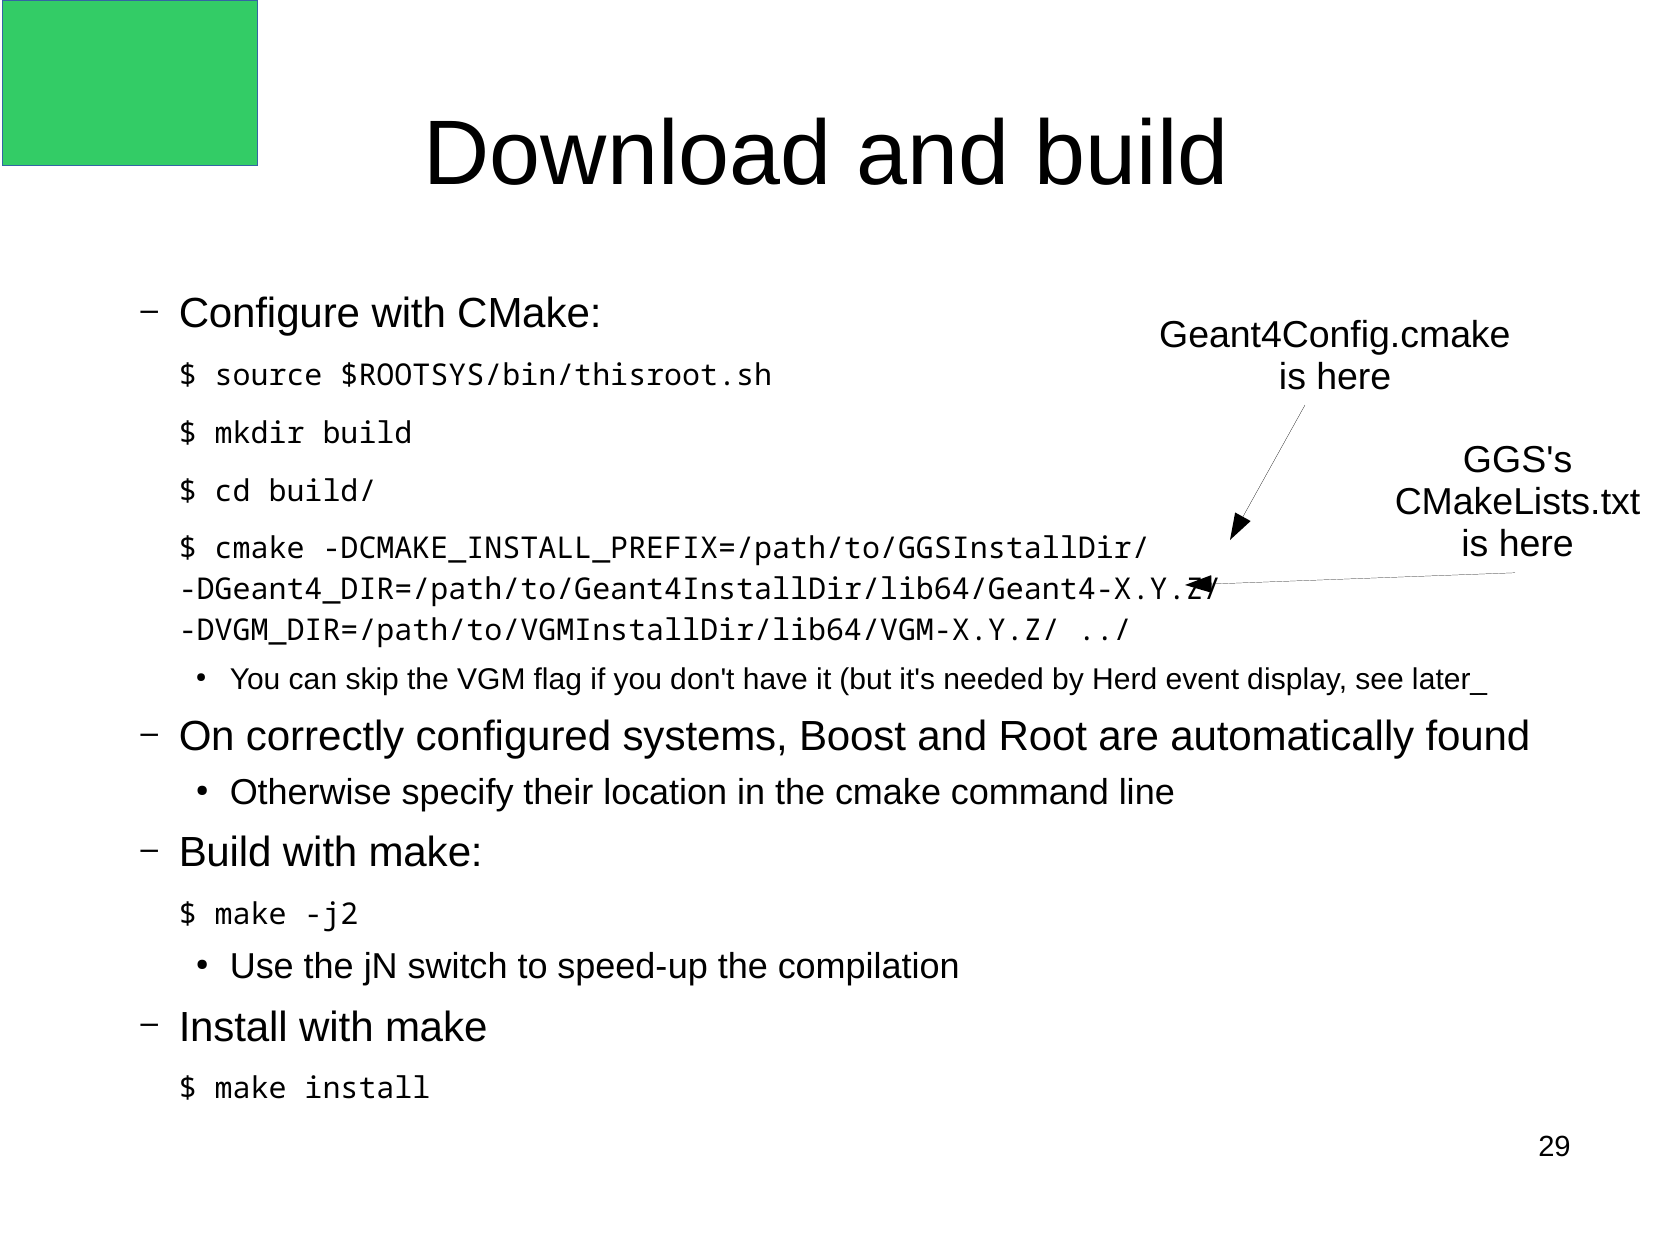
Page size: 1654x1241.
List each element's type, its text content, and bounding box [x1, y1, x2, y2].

text_box [2, 0, 258, 166]
text_box GGS's CMakeLists.txt is here [1369, 431, 1654, 615]
title Download and build [82, 49, 1571, 257]
text_box Geant4Config.cmake is here [1140, 306, 1531, 406]
list Configure with CMake: $ source $ROOTSYS/bin/thisroot.sh $ mkdir build $ cd build/ $ cmake -DCMAKE_INSTALL_PREFIX=/path/to/GGSInstallDir/ -DGeant4_DIR=/path/to/Geant4InstallDir/lib64/Geant4-X.Y.Z/ -DVGM_DIR=/path/to/VGMInstallDir/lib64/VGM-X.Y.Z/ ../ You can skip the VGM flag if you don't have it (but it's needed by Herd event display, see later_ On correctly configured systems, Boost and Root are automatically found Otherwise specify their location in the cmake command line Build with make: $ make -j2 Use the jN switch to speed-up the compilation Install with make $ make install [76, 290, 1565, 1126]
